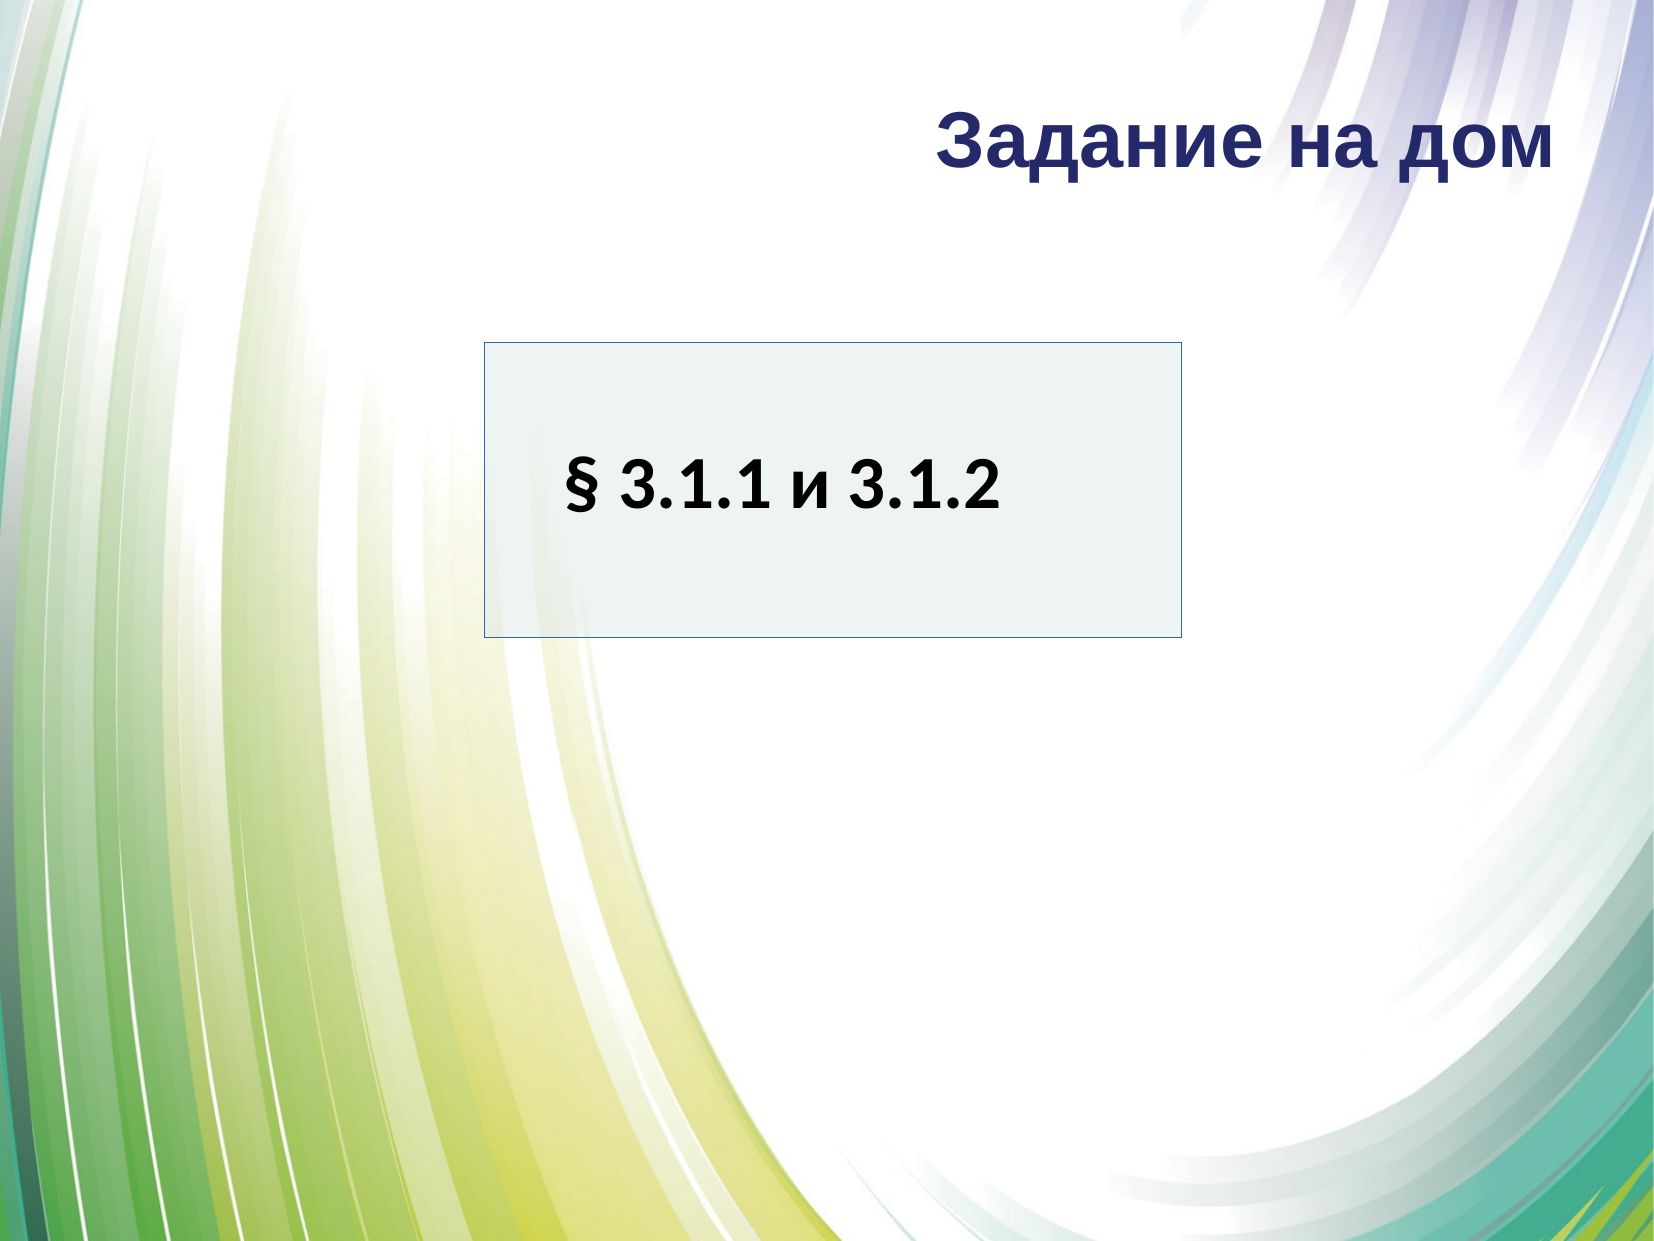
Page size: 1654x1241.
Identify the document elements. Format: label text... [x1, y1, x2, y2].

text_box § 3.1.1 и 3.1.2 [484, 342, 1182, 638]
text_box Задание на дом [58, 58, 1571, 215]
picture [0, 0, 1654, 1241]
